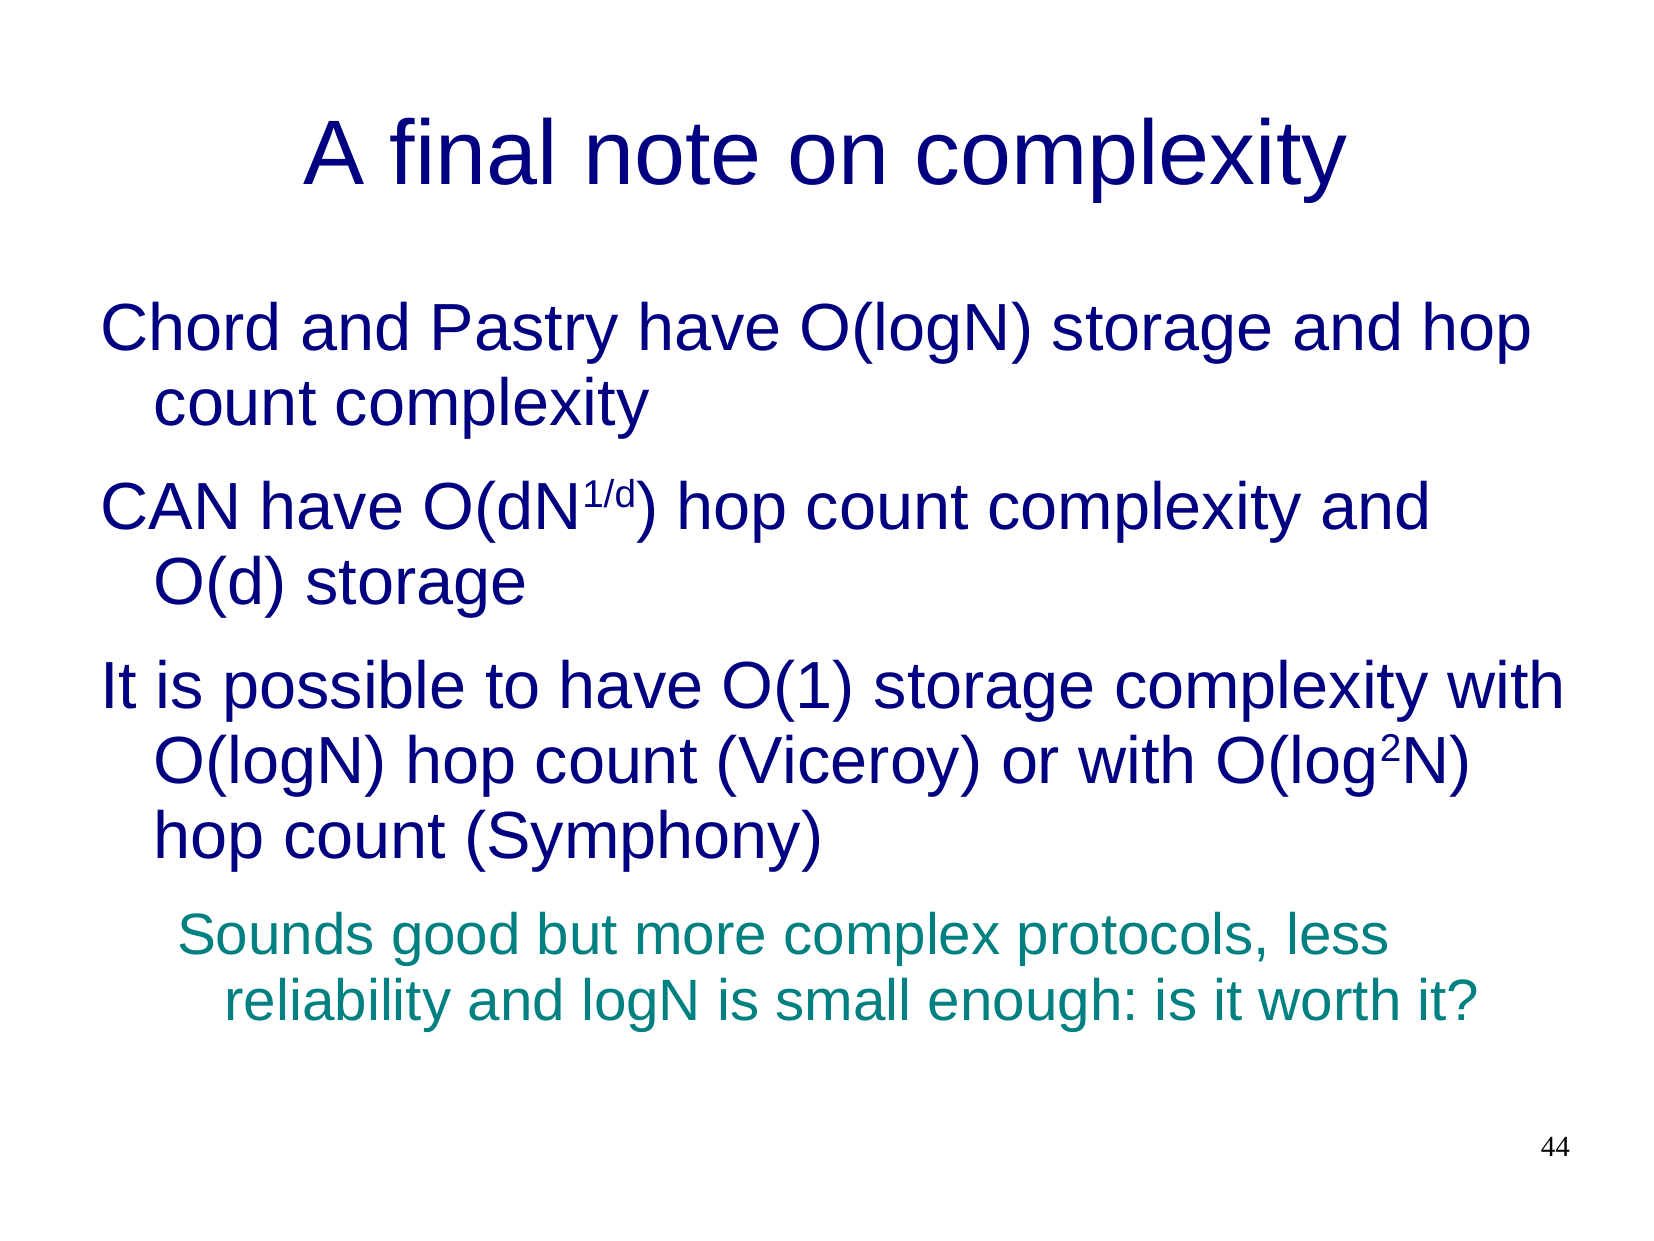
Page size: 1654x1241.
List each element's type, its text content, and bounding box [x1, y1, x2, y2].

title A final note on complexity [82, 49, 1571, 257]
list Chord and Pastry have O(logN) storage and hop count complexity CAN have O(dN1/d) hop count complexity and O(d) storage It is possible to have O(1) storage complexity with O(logN) hop count (Viceroy) or with O(log2N) hop count (Symphony) Sounds good but more complex protocols, less reliability and logN is small enough: is it worth it? [82, 290, 1571, 1109]
